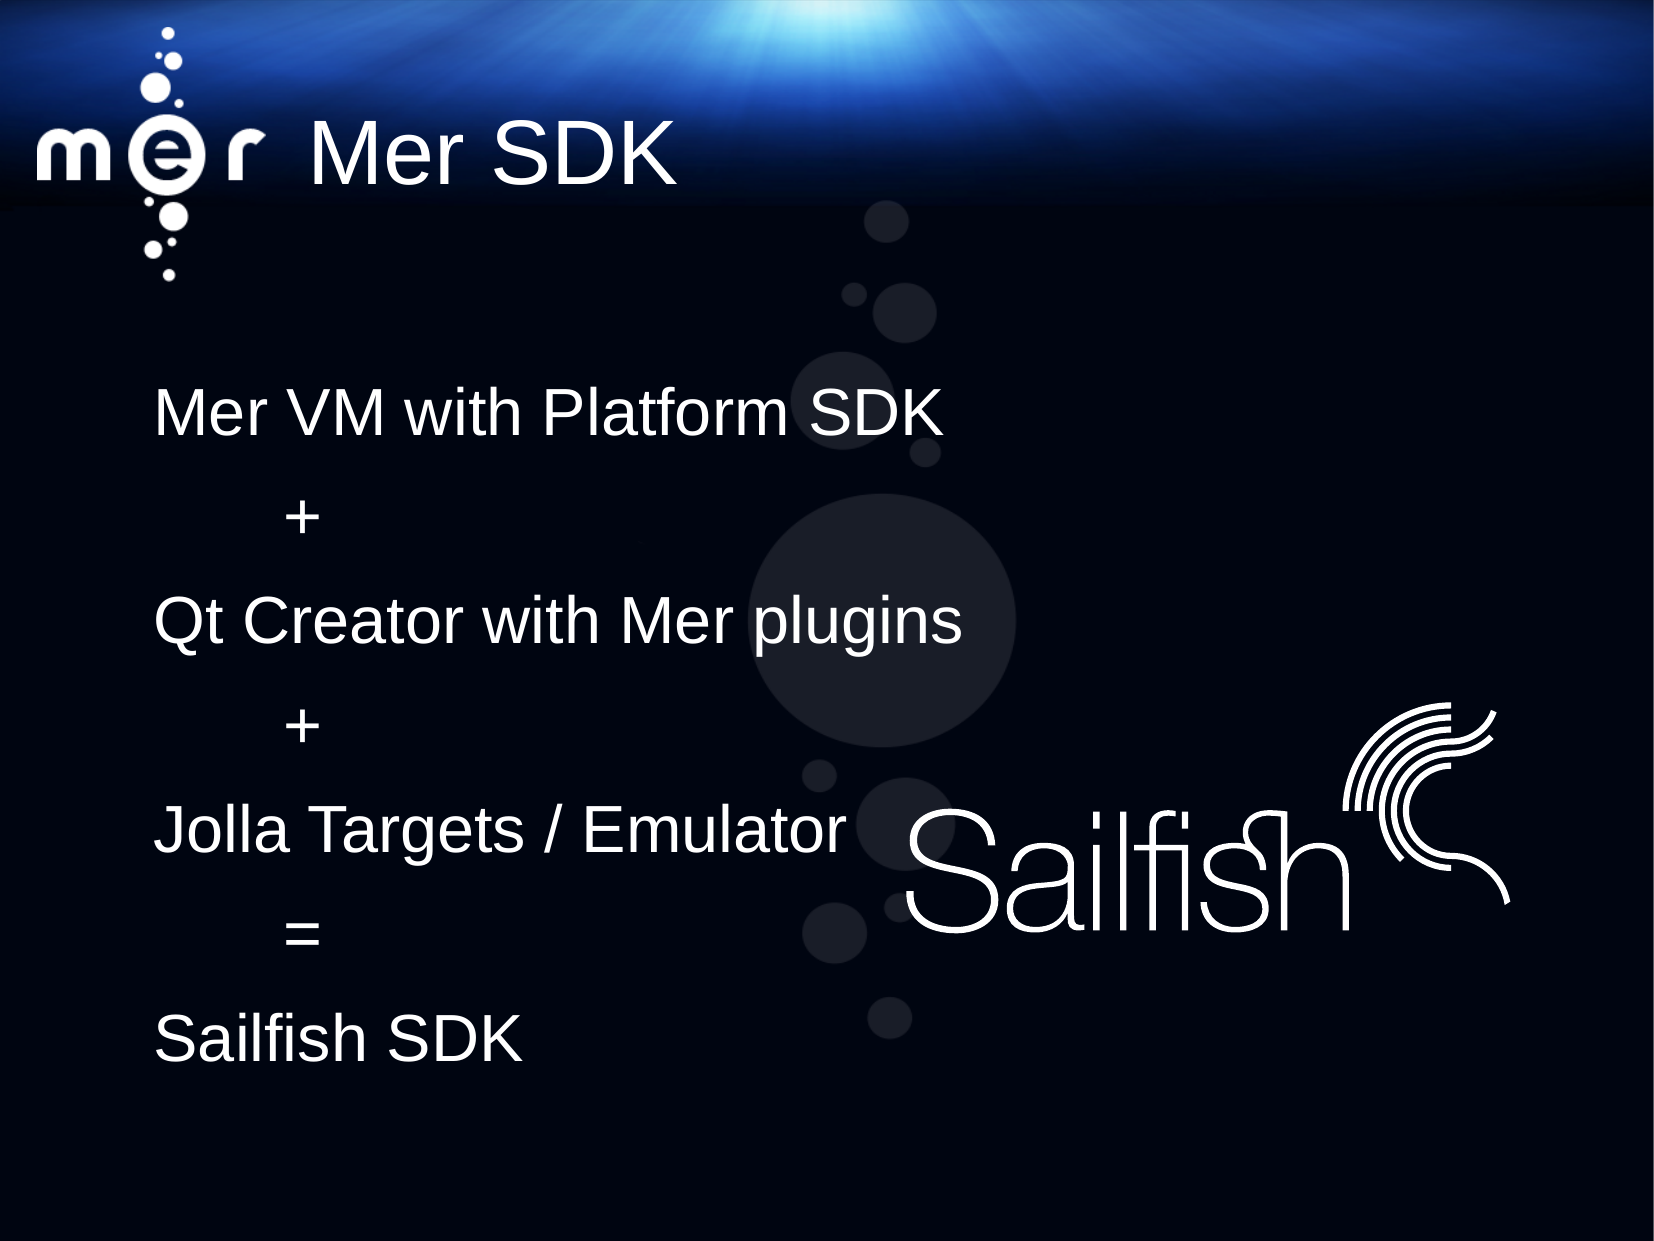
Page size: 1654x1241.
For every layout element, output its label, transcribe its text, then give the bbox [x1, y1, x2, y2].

title Mer SDK [307, 49, 1571, 257]
list Mer VM with Platform SDK + Qt Creator with Mer plugins + Jolla Targets / Emulator = Sailfish SDK [82, 375, 1571, 1095]
picture [0, 0, 1654, 1241]
